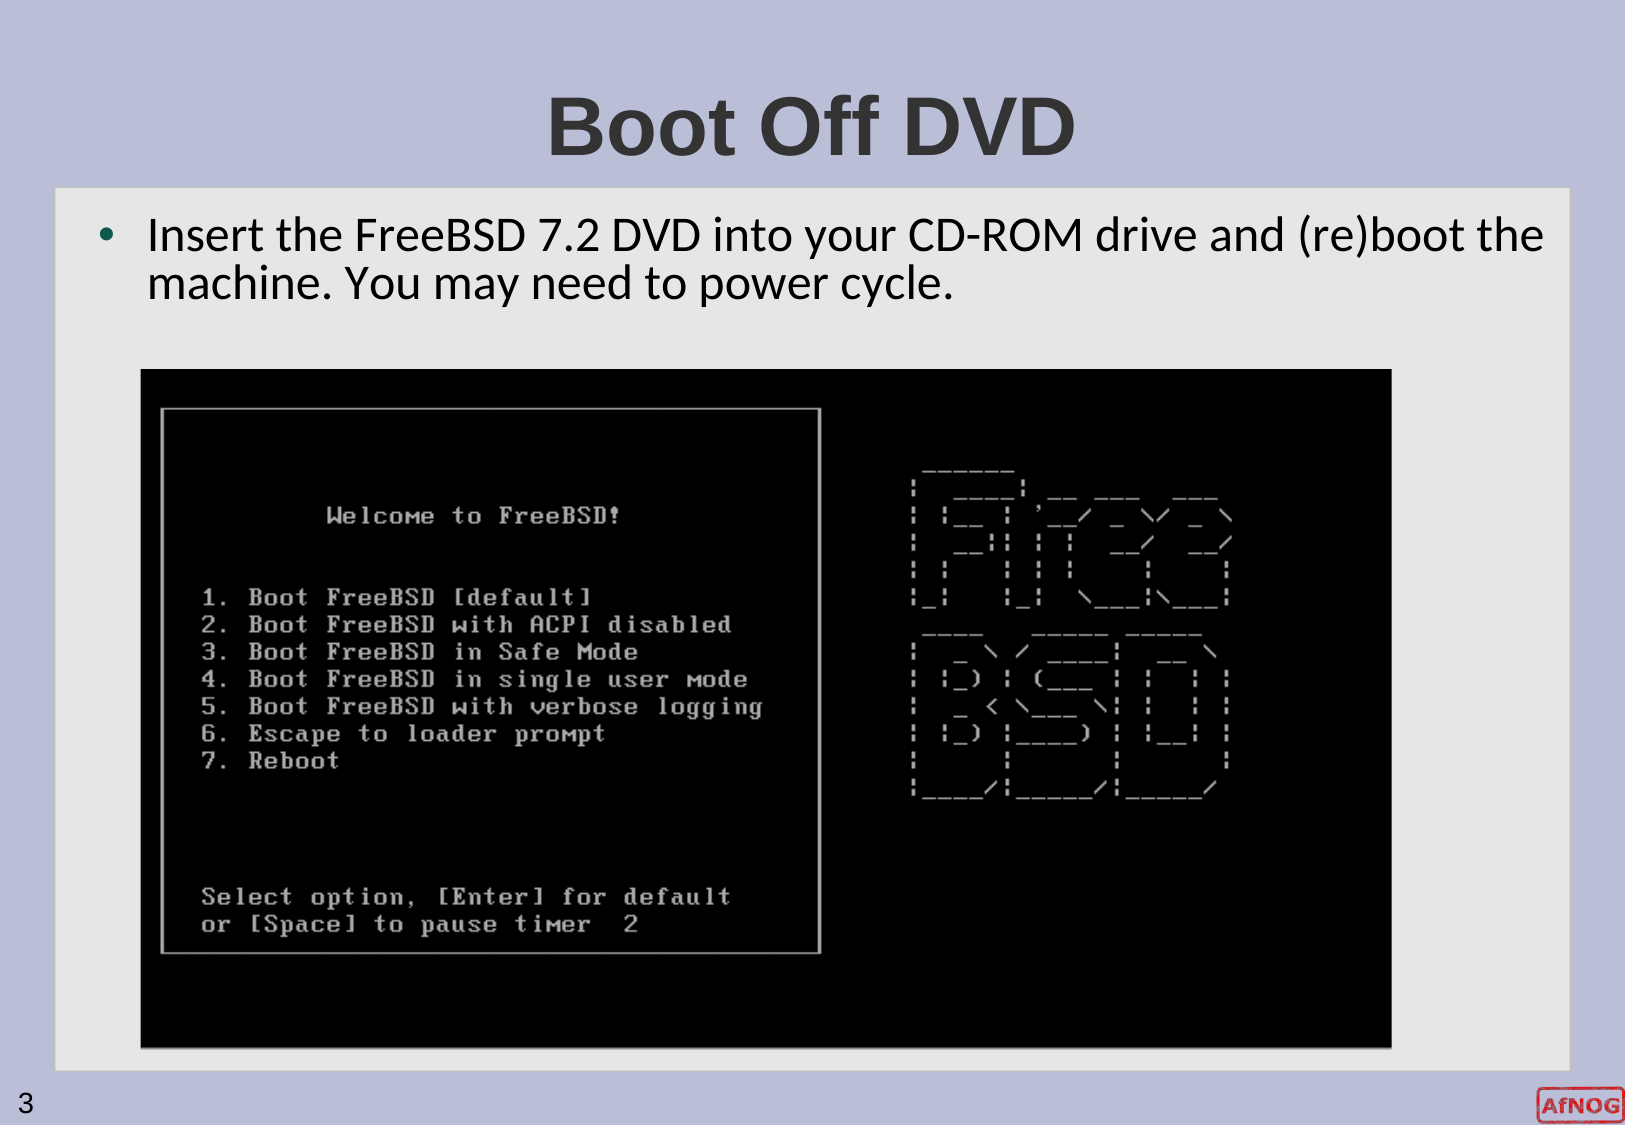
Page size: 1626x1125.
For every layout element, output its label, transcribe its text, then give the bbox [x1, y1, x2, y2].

picture [140, 369, 1392, 1051]
list Insert the FreeBSD 7.2 DVD into your CD-ROM drive and (re)boot the machine. You may need to power cycle. [81, 214, 1560, 1045]
title Boot Off DVD [54, 44, 1571, 215]
picture [1535, 1085, 1626, 1125]
